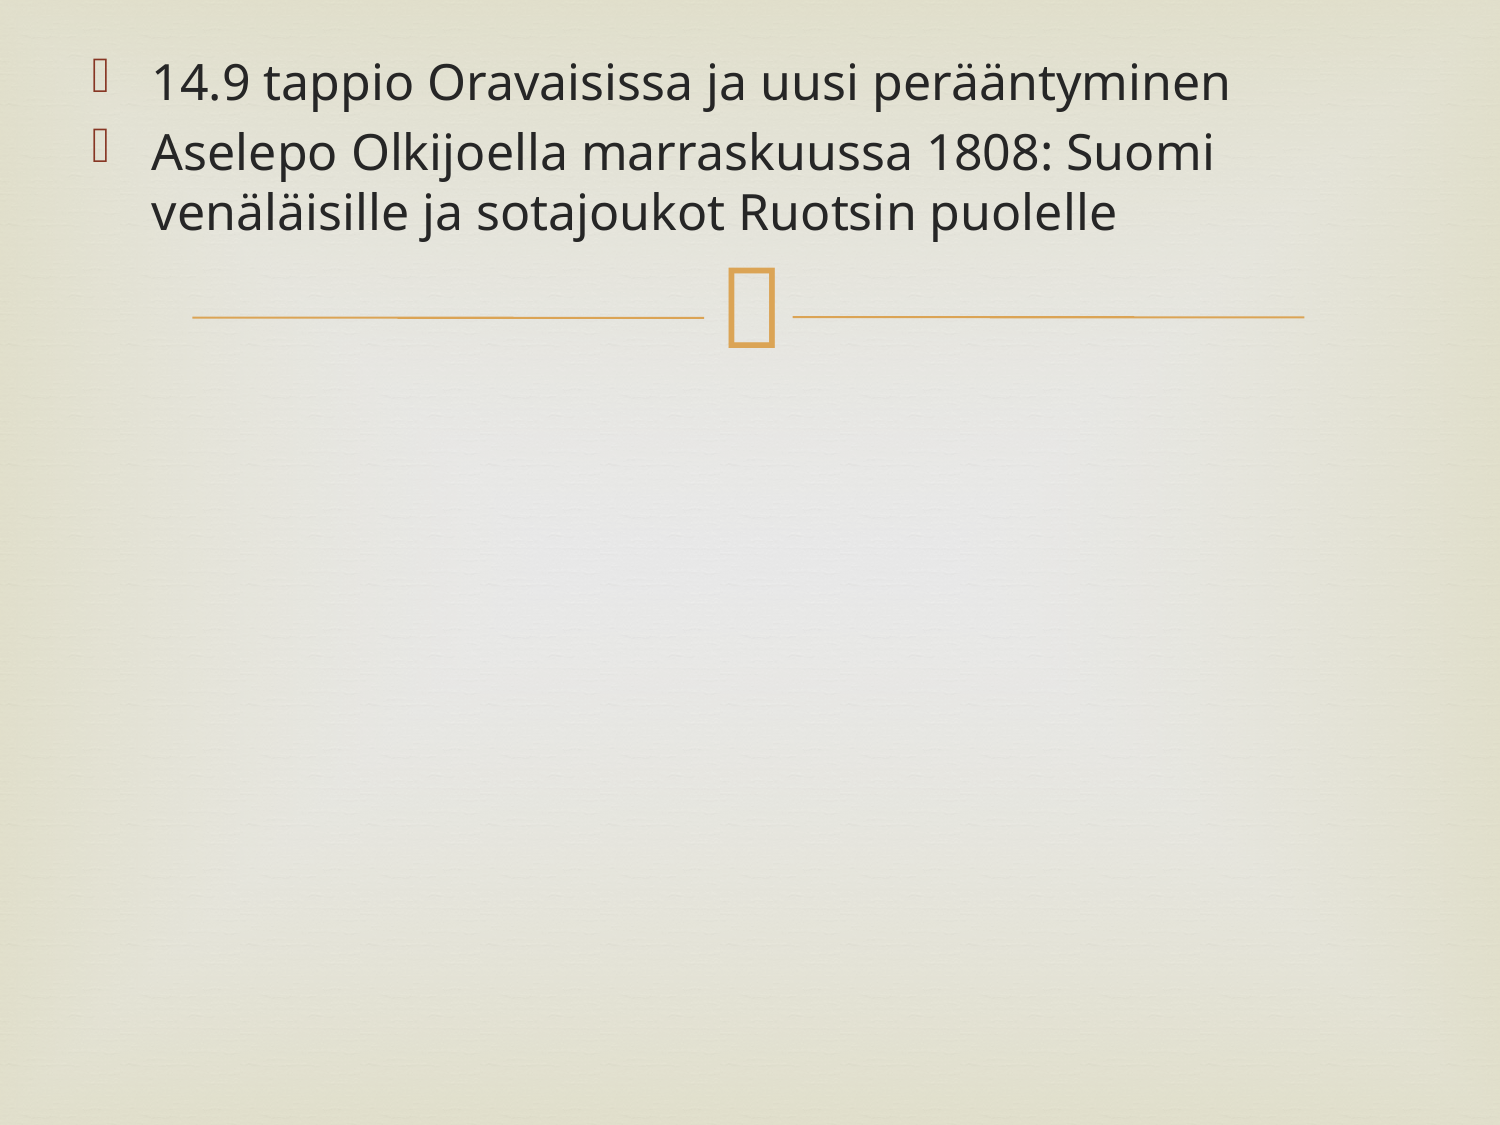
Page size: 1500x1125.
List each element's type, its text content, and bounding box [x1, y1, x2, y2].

list 14.9 tappio Oravaisissa ja uusi perääntyminen Aselepo Olkijoella marraskuussa 1808: Suomi venäläisille ja sotajoukot Ruotsin puolelle [76, 42, 1425, 1005]
